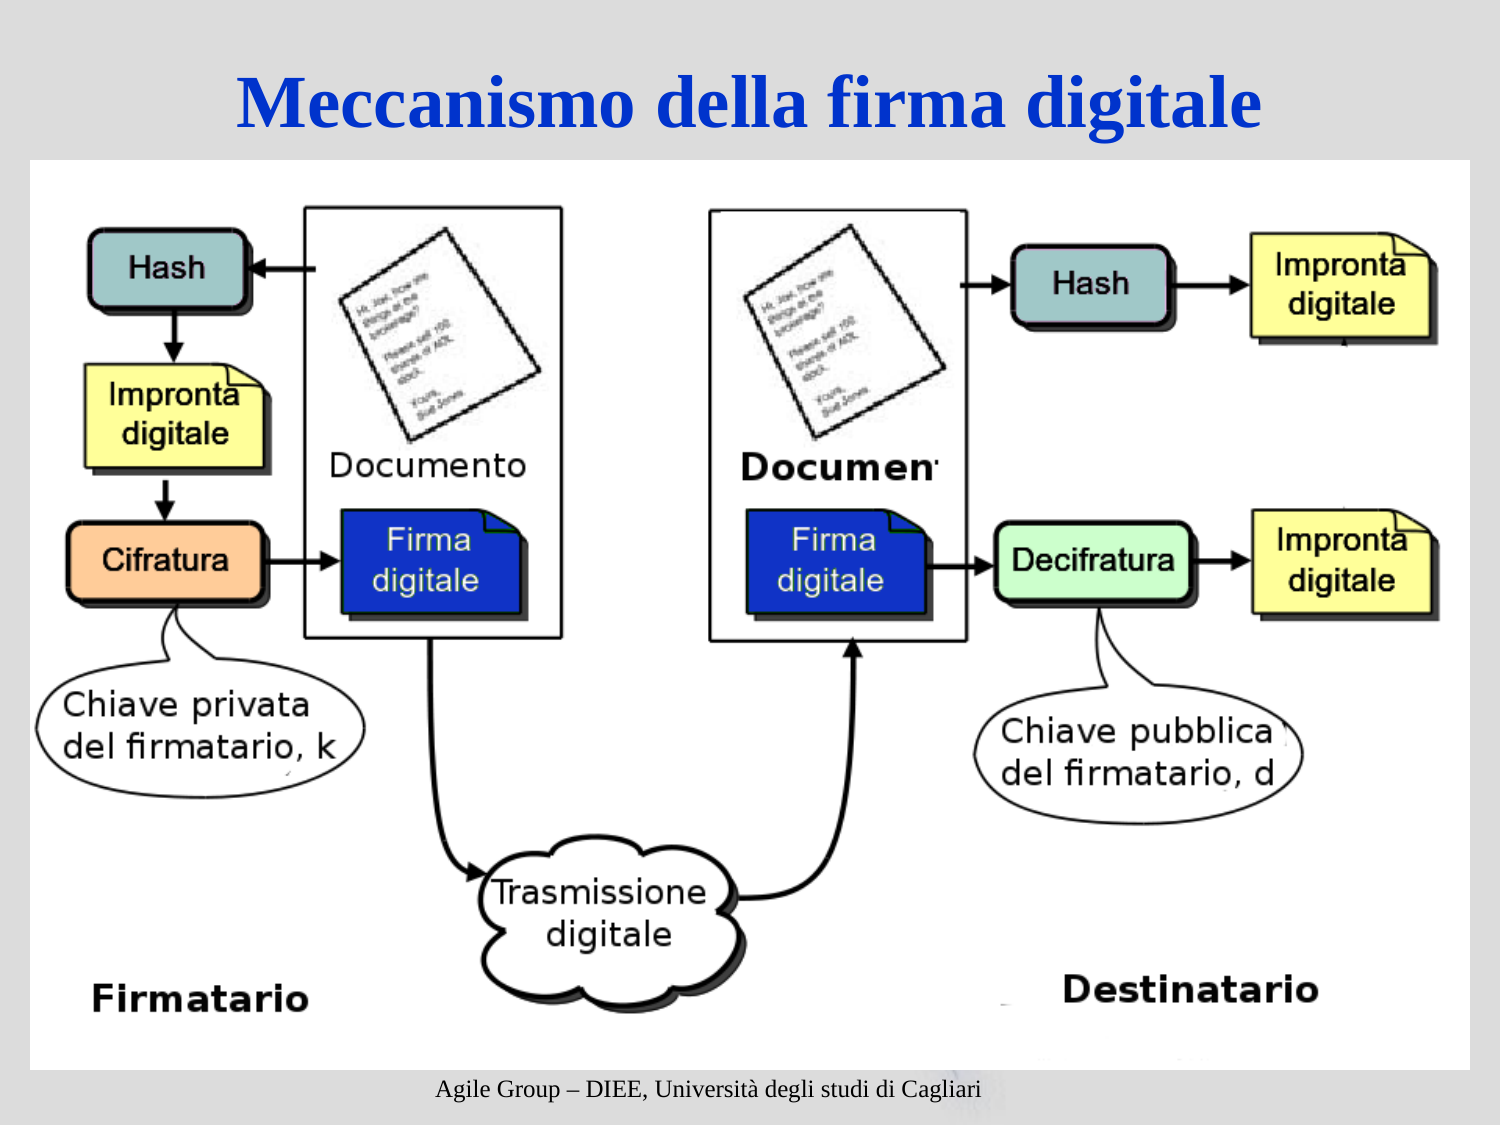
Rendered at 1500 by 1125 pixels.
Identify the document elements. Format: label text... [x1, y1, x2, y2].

title Meccanismo della firma digitale [112, 8, 1388, 160]
picture [0, 0, 1500, 1125]
